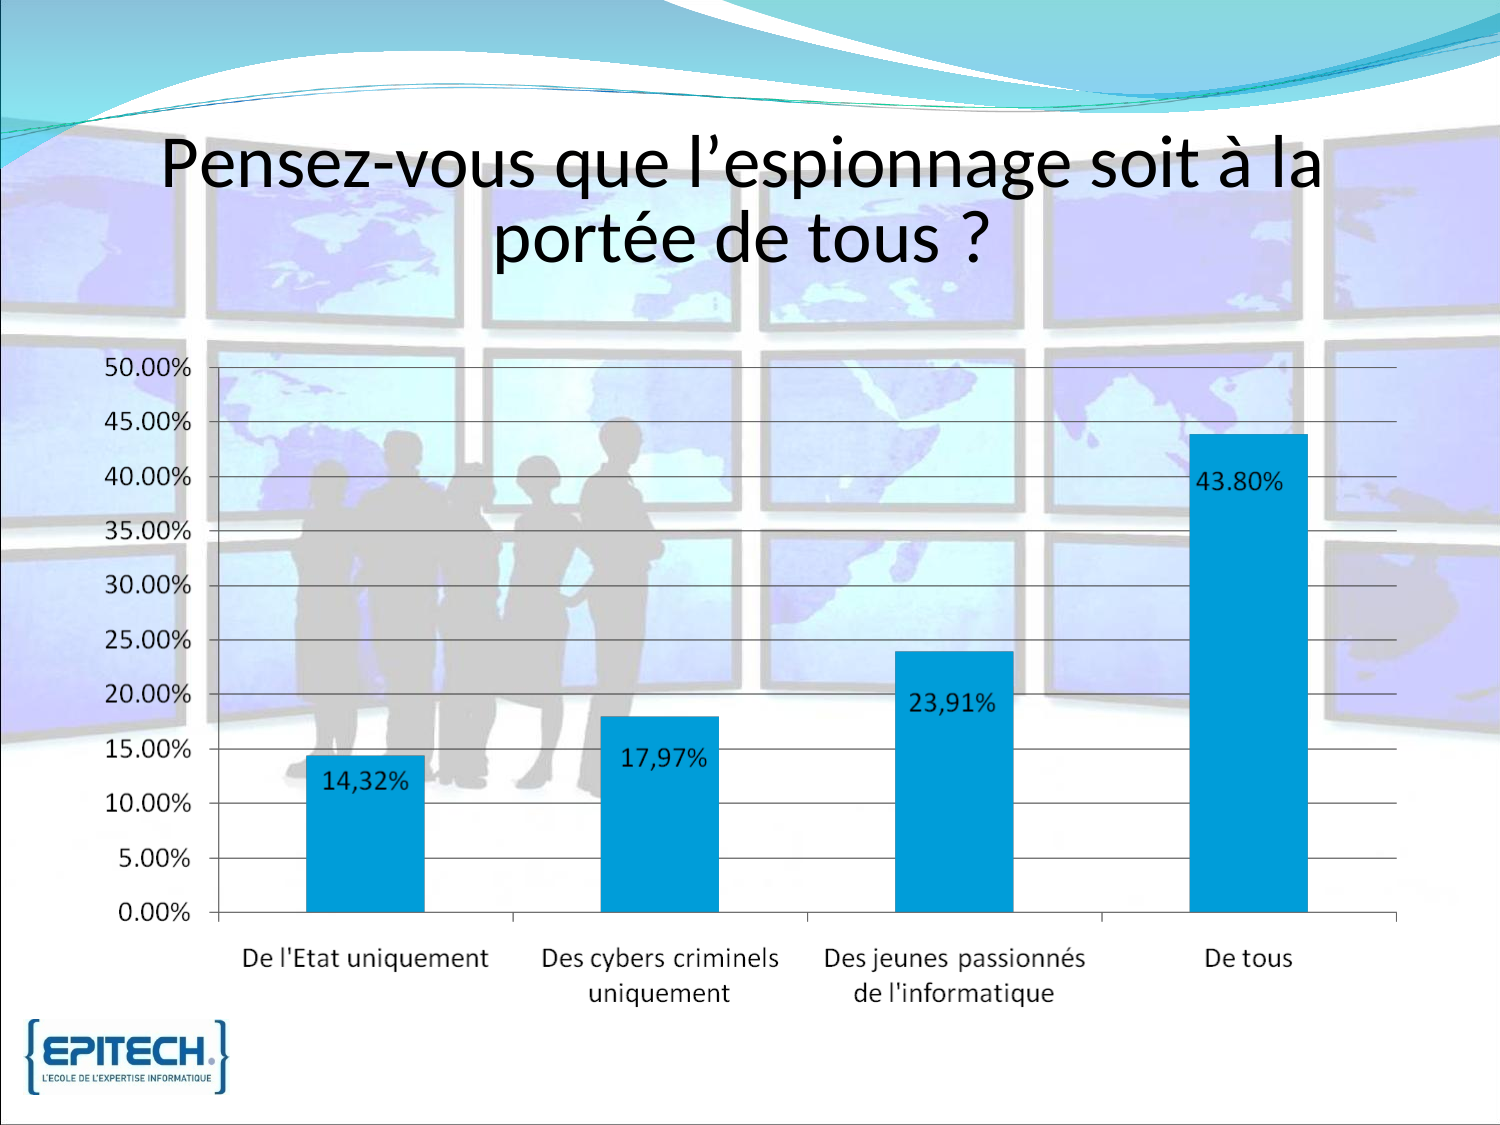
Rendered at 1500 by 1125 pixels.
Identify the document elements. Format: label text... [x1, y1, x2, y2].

title Pensez-vous que l’espionnage soit à la portée de tous ? [67, 0, 1418, 282]
picture [0, 0, 1500, 1125]
